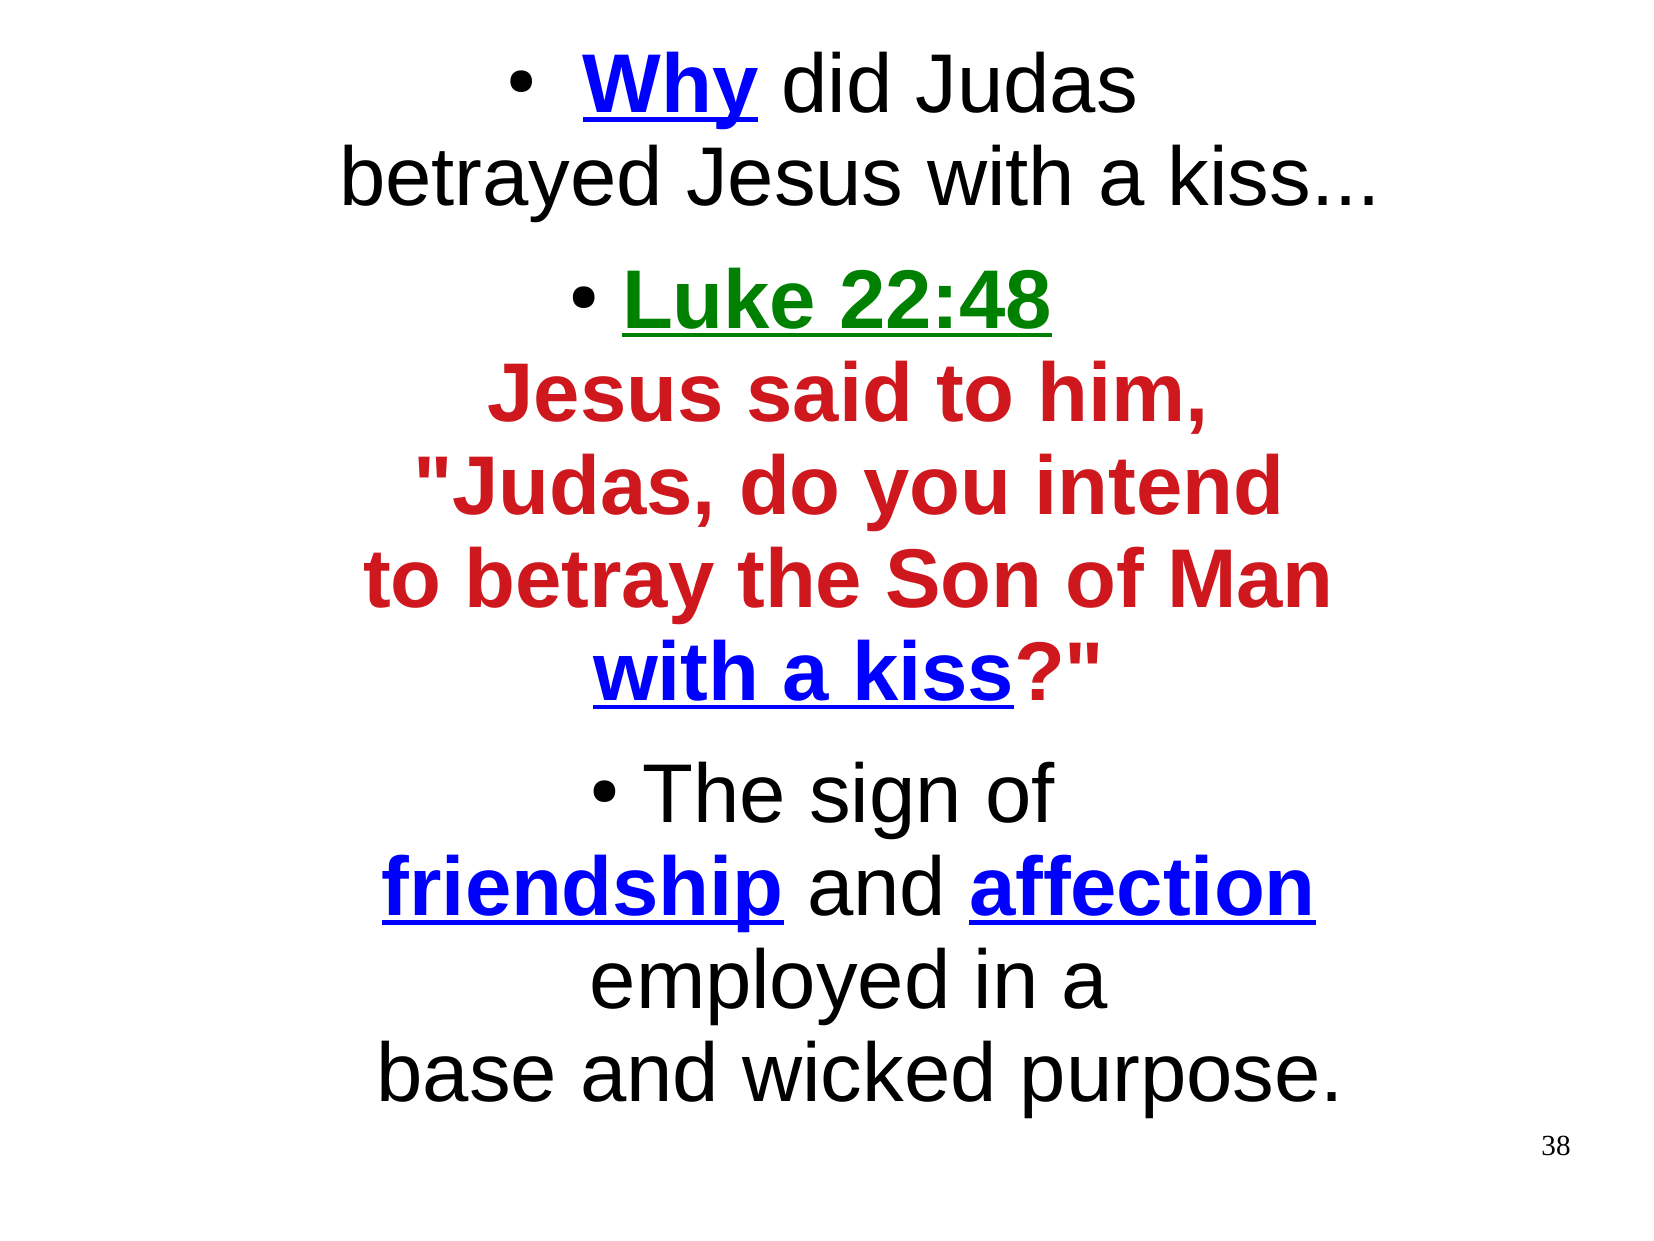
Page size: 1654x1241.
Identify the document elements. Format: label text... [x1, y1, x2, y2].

list Why did Judas betrayed Jesus with a kiss... Luke 22:48 Jesus said to him, "Judas, do you intend to betray the Son of Man with a kiss?" The sign of friendship and affection employed in a base and wicked purpose. [37, 37, 1613, 1238]
